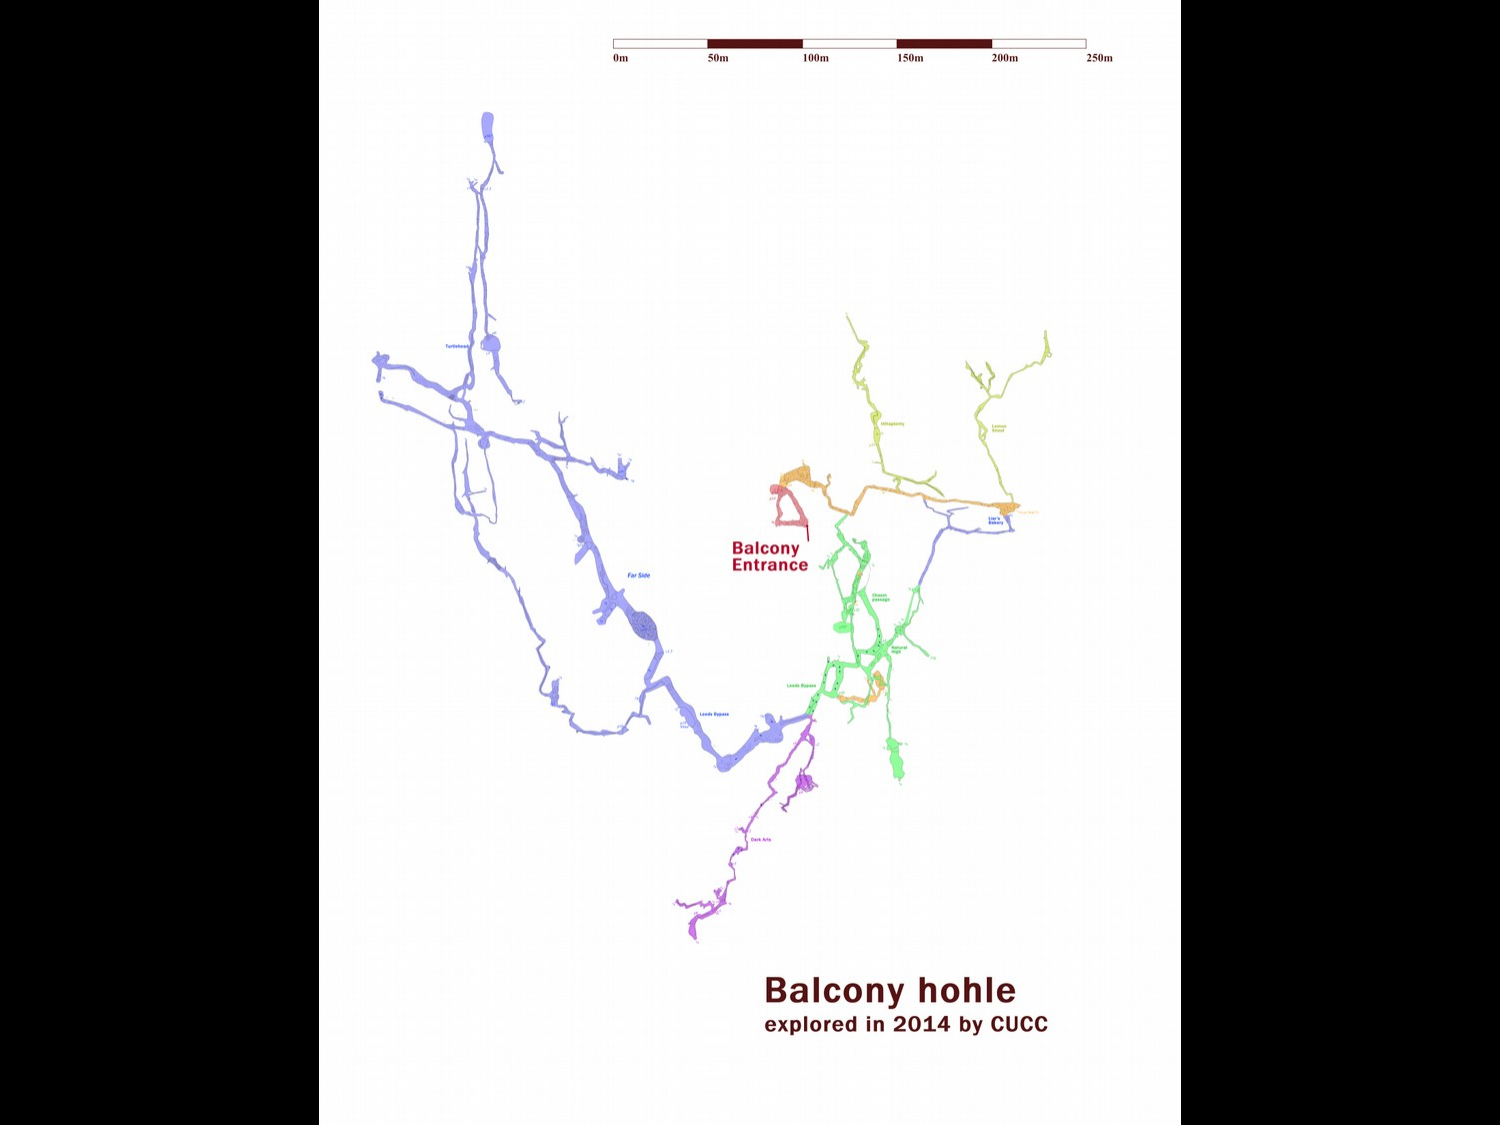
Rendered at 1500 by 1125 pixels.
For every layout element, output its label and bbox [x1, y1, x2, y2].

picture [319, 0, 1181, 1125]
